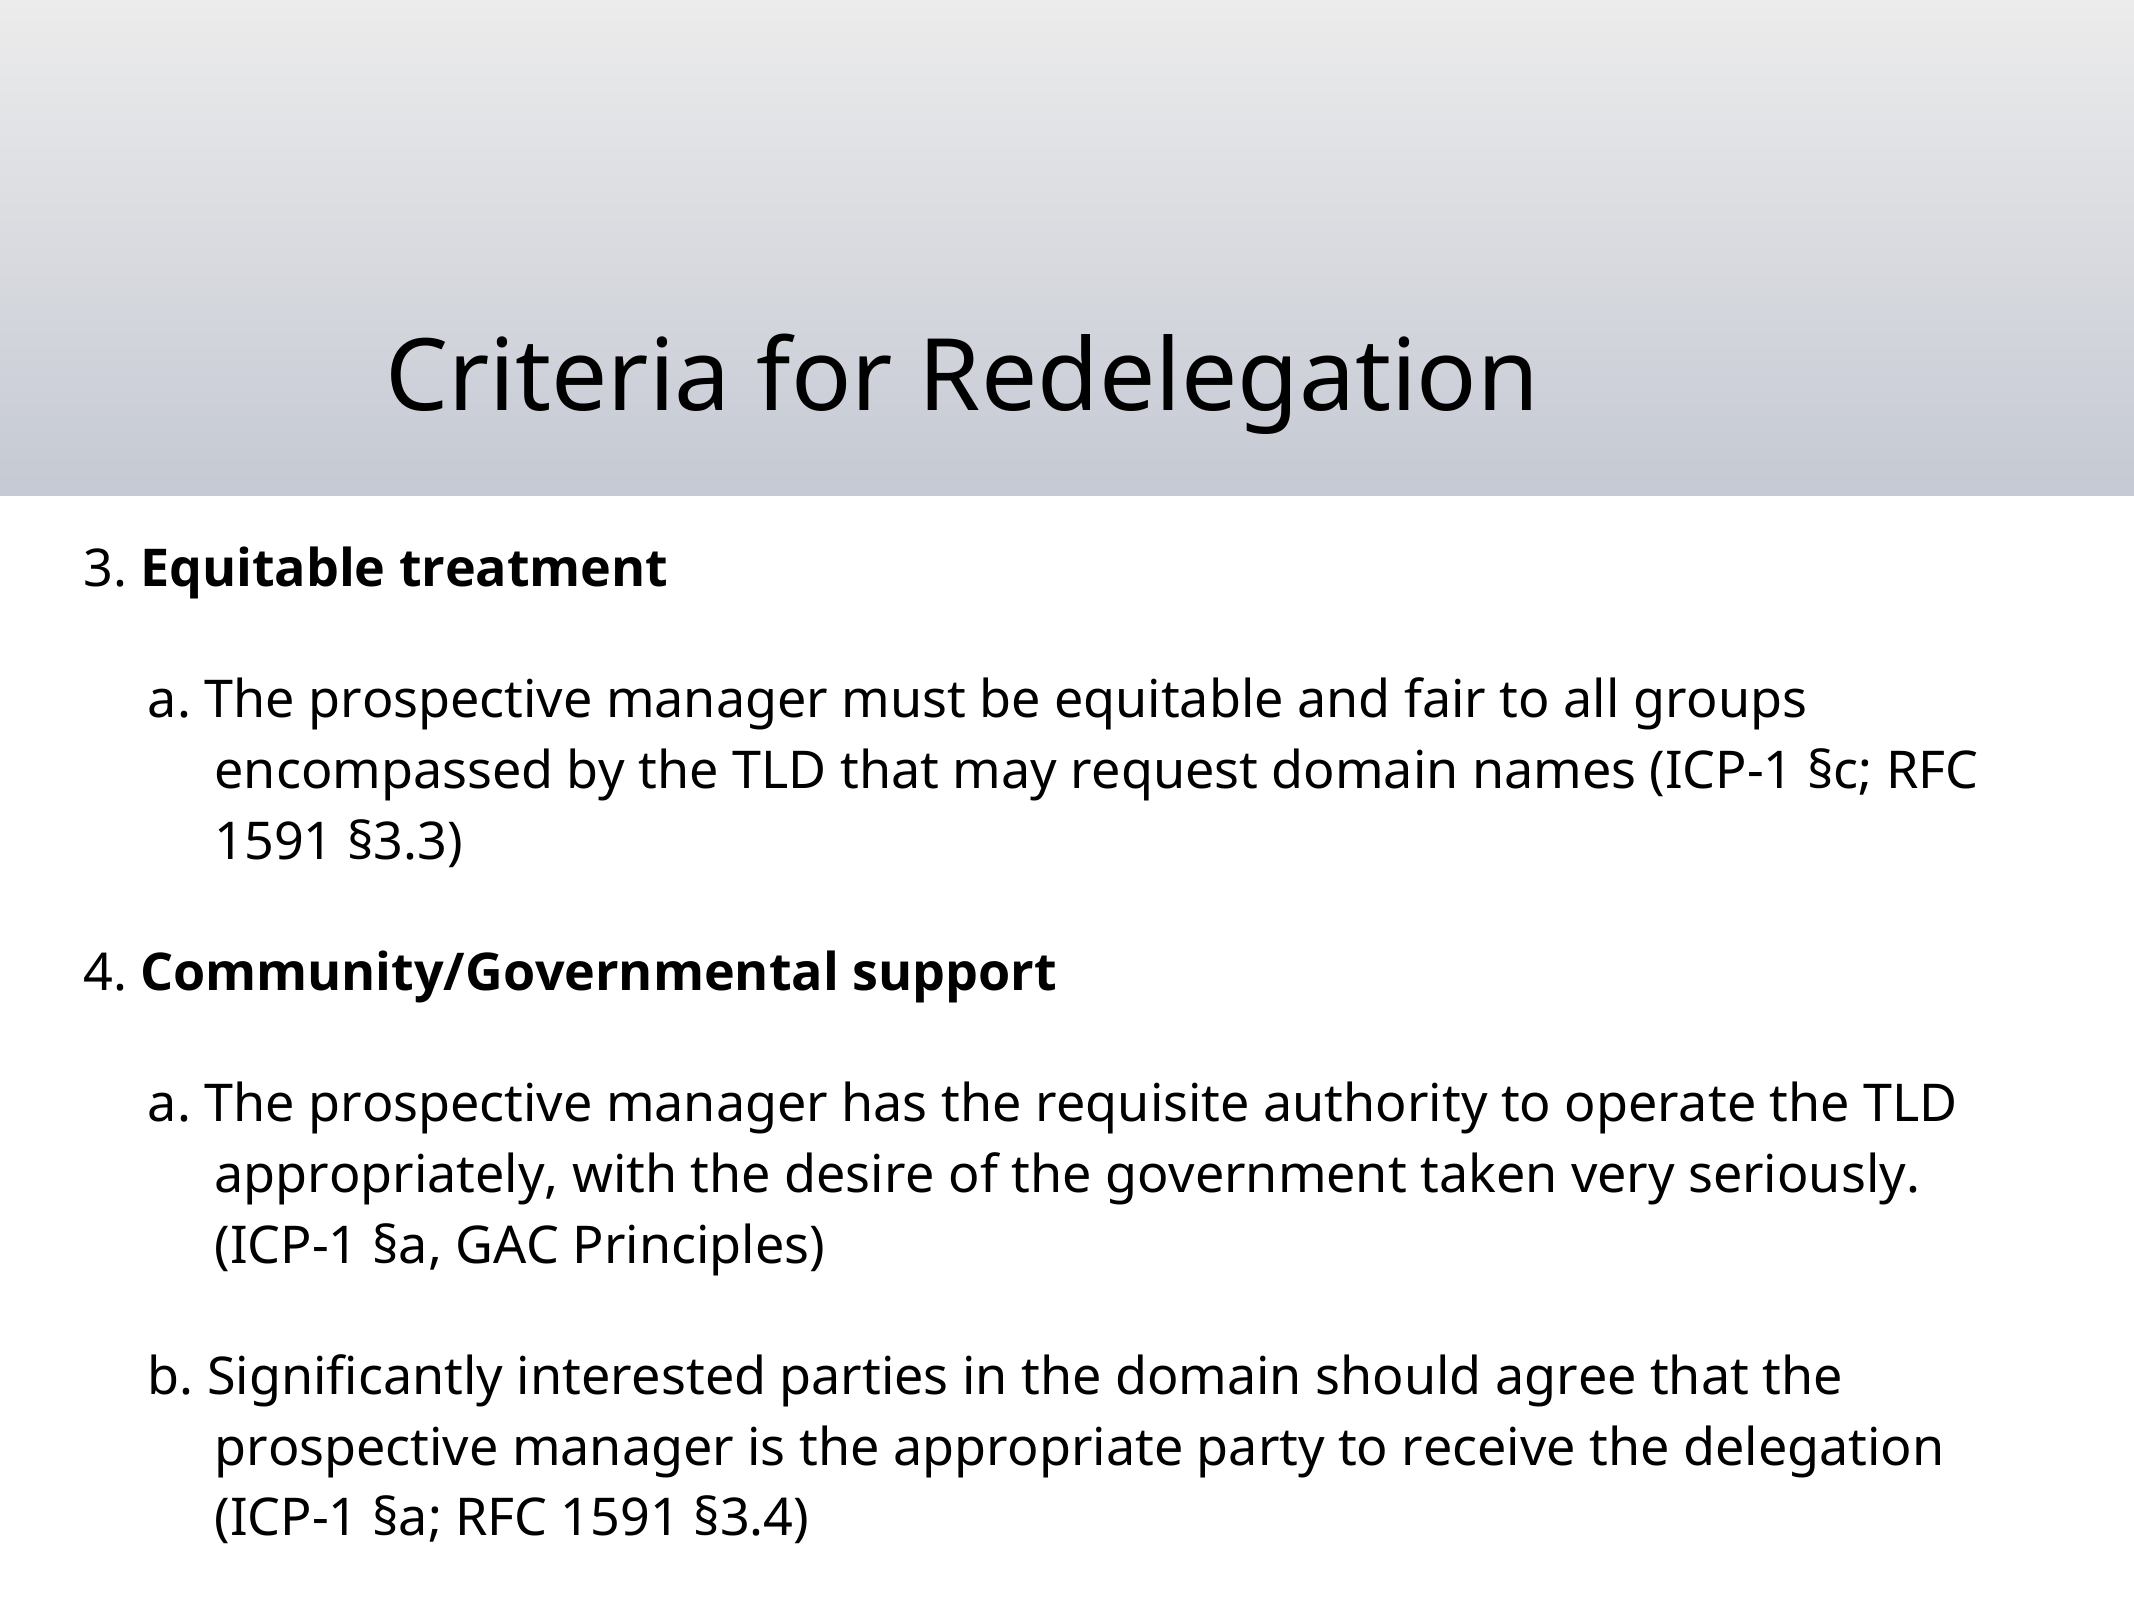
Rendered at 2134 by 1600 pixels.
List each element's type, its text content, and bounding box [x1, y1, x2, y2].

text_box Criteria for Redelegation [377, 218, 2134, 448]
list 3. Equitable treatment a. The prospective manager must be equitable and fair to all groups encompassed by the TLD that may request domain names (ICP-1 §c; RFC 1591 §3.3) 4. Community/Governmental support a. The prospective manager has the requisite authority to operate the TLD appropriately, with the desire of the government taken very seriously. (ICP-1 §a, GAC Principles) b. Significantly interested parties in the domain should agree that the prospective manager is the appropriate party to receive the delegation (ICP-1 §a; RFC 1591 §3.4) [74, 522, 2021, 1600]
text_box [0, 0, 2134, 496]
